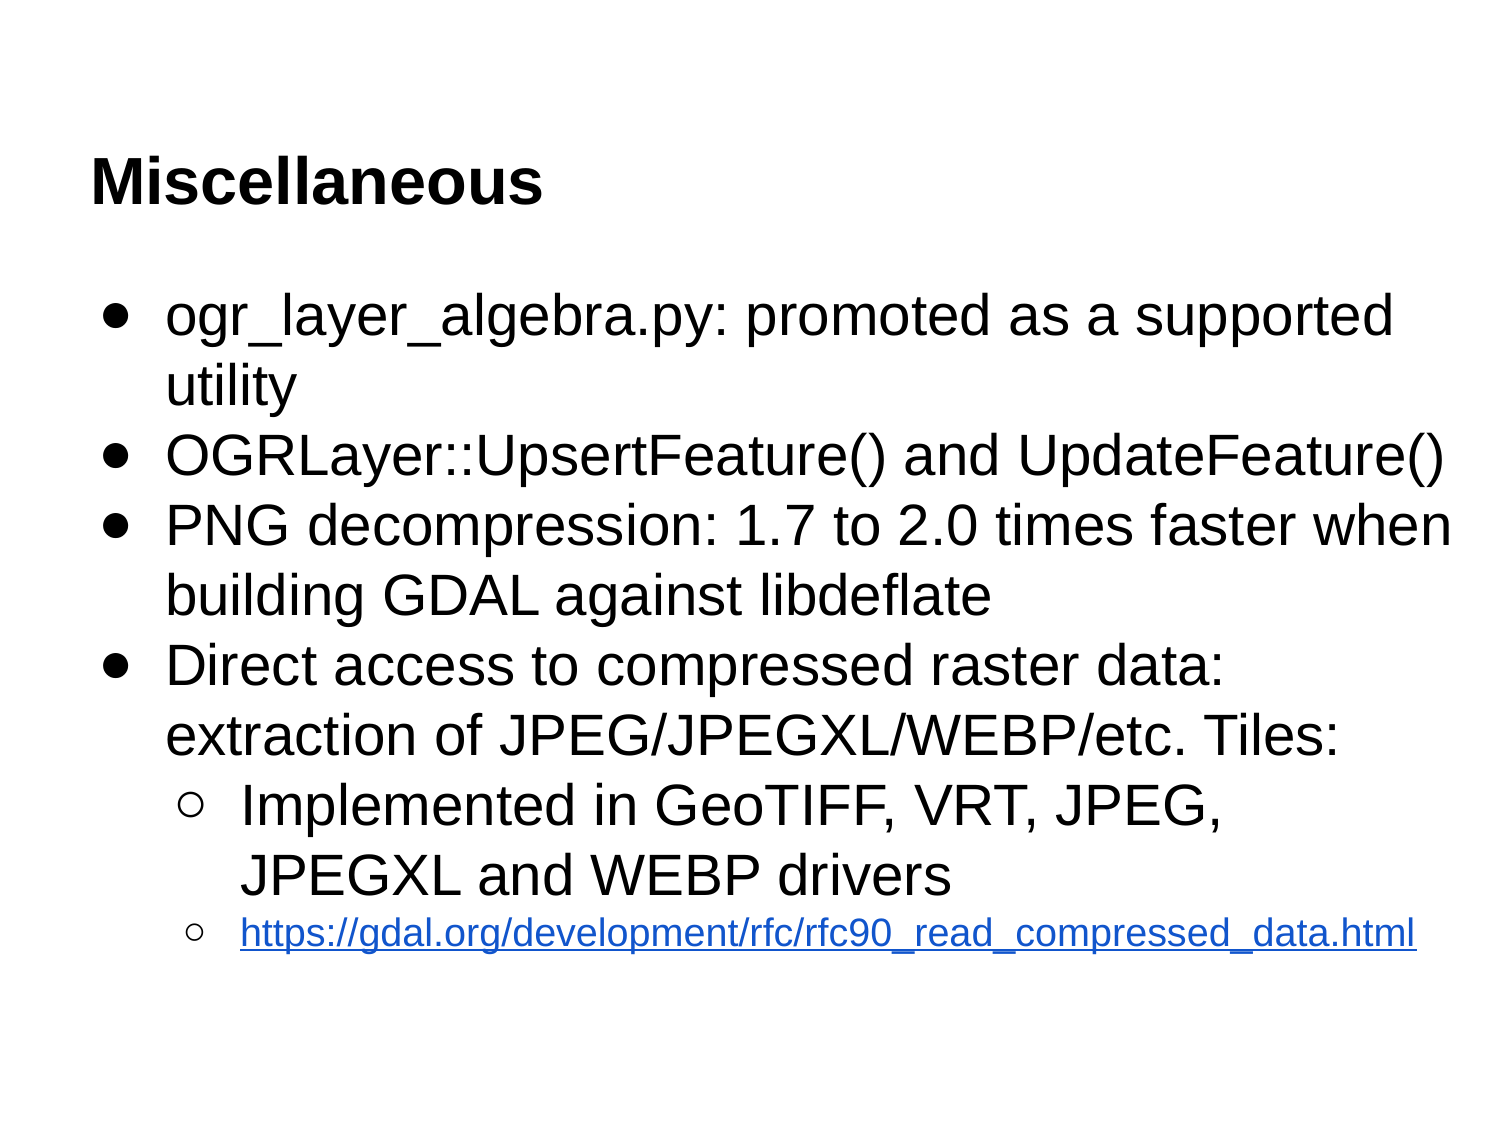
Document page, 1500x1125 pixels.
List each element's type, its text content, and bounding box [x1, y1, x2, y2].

title Miscellaneous [75, 45, 1425, 233]
list ogr_layer_algebra.py: promoted as a supported utility OGRLayer::UpsertFeature() and UpdateFeature() PNG decompression: 1.7 to 2.0 times faster when building GDAL against libdeflate Direct access to compressed raster data: extraction of JPEG/JPEGXL/WEBP/etc. Tiles: Implemented in GeoTIFF, VRT, JPEG, JPEGXL and WEBP drivers https://gdal.org/development/rfc/rfc90_read_compressed_data.html [75, 262, 1477, 1078]
